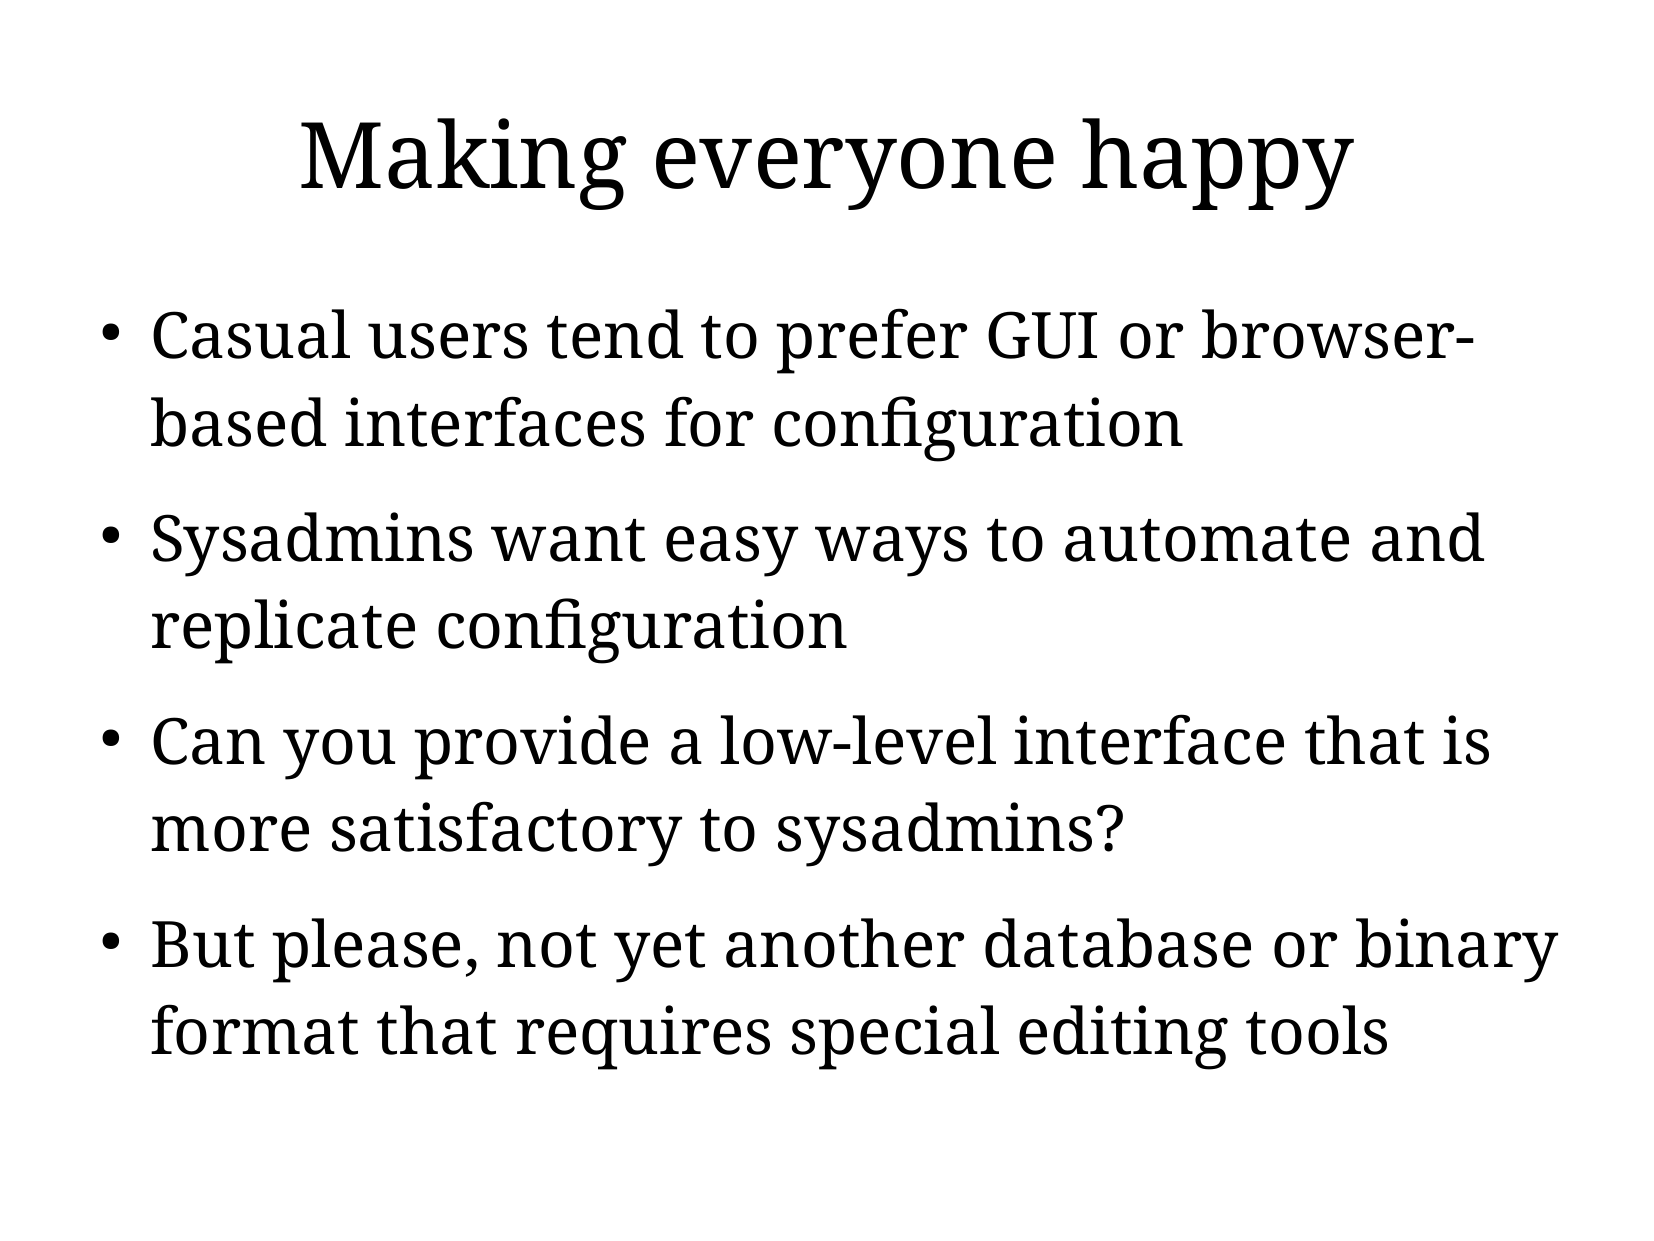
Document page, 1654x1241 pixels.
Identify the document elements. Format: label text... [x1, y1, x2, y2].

title Making everyone happy [82, 56, 1571, 250]
list Casual users tend to prefer GUI or browser-based interfaces for configuration Sysadmins want easy ways to automate and replicate configuration Can you provide a low-level interface that is more satisfactory to sysadmins? But please, not yet another database or binary format that requires special editing tools [82, 290, 1571, 1109]
